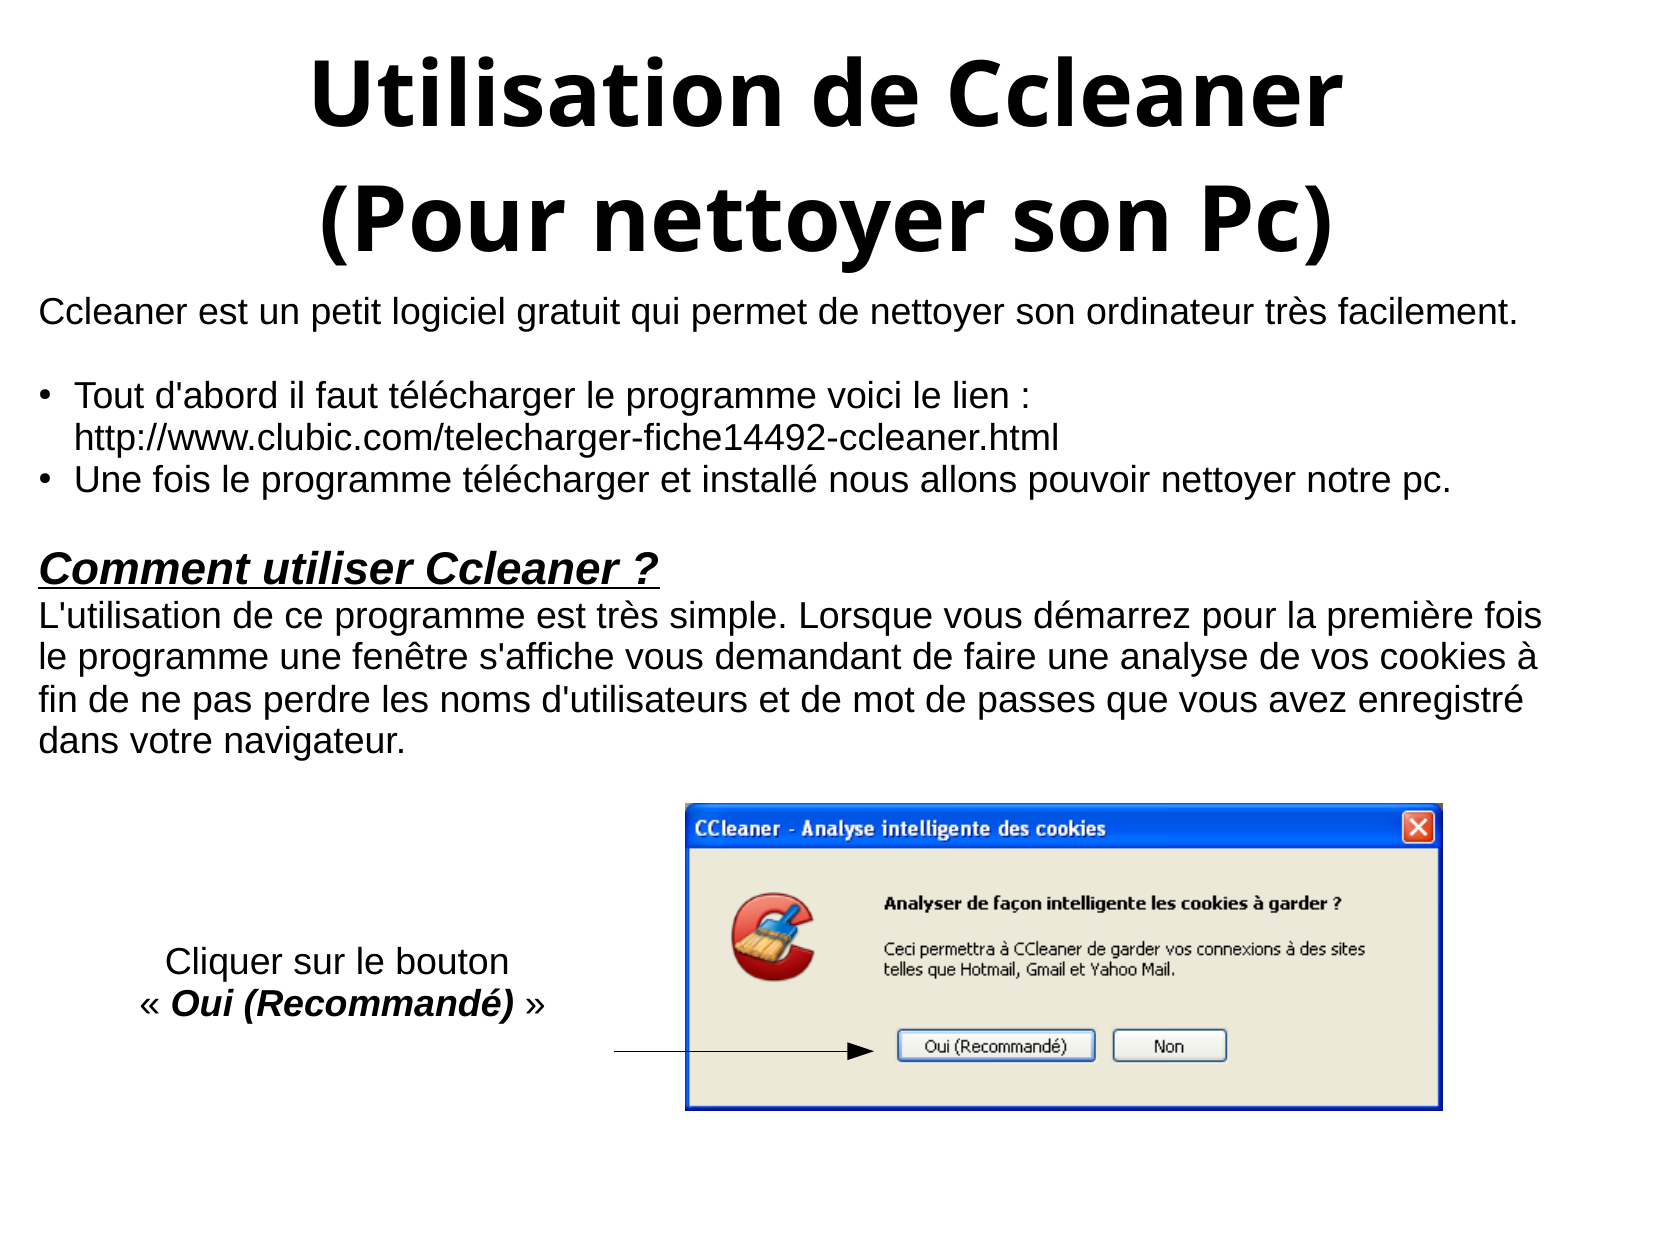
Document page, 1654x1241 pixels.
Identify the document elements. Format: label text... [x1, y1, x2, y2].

text_box Ccleaner est un petit logiciel gratuit qui permet de nettoyer son ordinateur très facilement. Tout d'abord il faut télécharger le programme voici le lien : http://www.clubic.com/telecharger-fiche14492-ccleaner.html Une fois le programme télécharger et installé nous allons pouvoir nettoyer notre pc. Comment utiliser Ccleaner ? L'utilisation de ce programme est très simple. Lorsque vous démarrez pour la première fois le programme une fenêtre s'affiche vous demandant de faire une analyse de vos cookies à fin de ne pas perdre les noms d'utilisateurs et de mot de passes que vous avez enregistré dans votre navigateur. [23, 283, 1560, 771]
picture [685, 803, 1443, 1111]
title Utilisation de Ccleaner (Pour nettoyer son Pc) [82, 49, 1571, 257]
text_box Cliquer sur le bouton « Oui (Recommandé) » [70, 933, 615, 1033]
